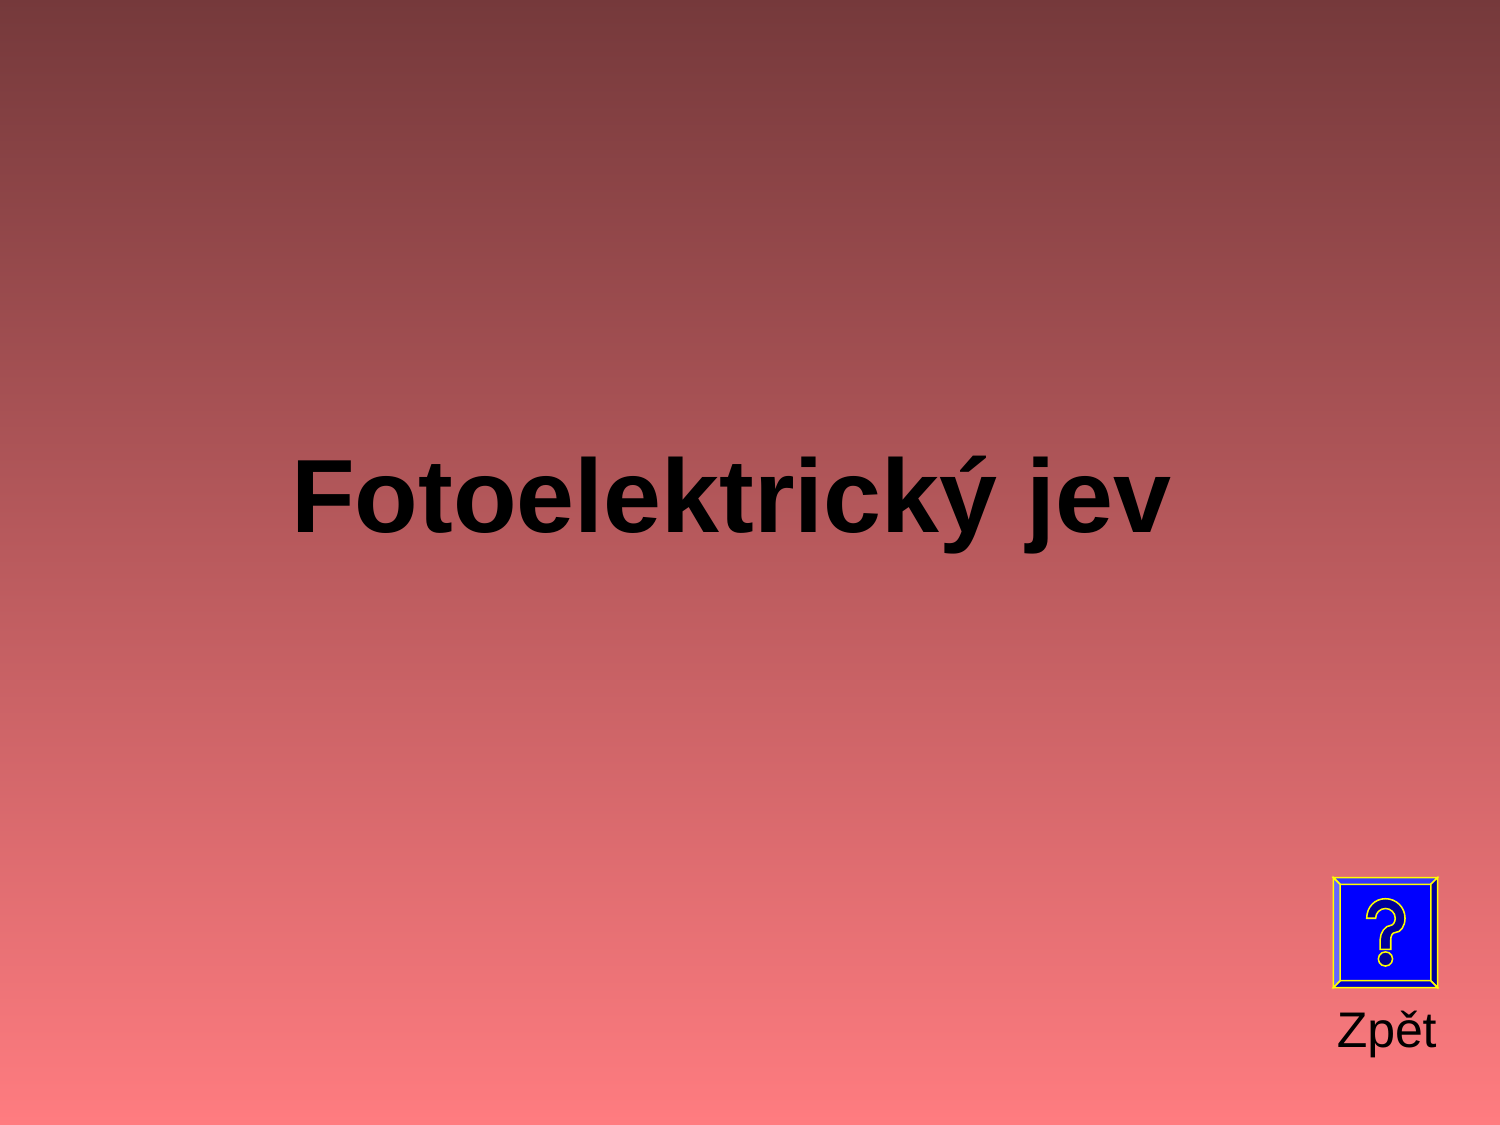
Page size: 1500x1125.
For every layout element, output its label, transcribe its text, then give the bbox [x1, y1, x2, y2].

text_box [1334, 877, 1438, 988]
text_box Fotoelektrický jev [55, 420, 1438, 562]
text_box Zpět [1274, 990, 1500, 1066]
